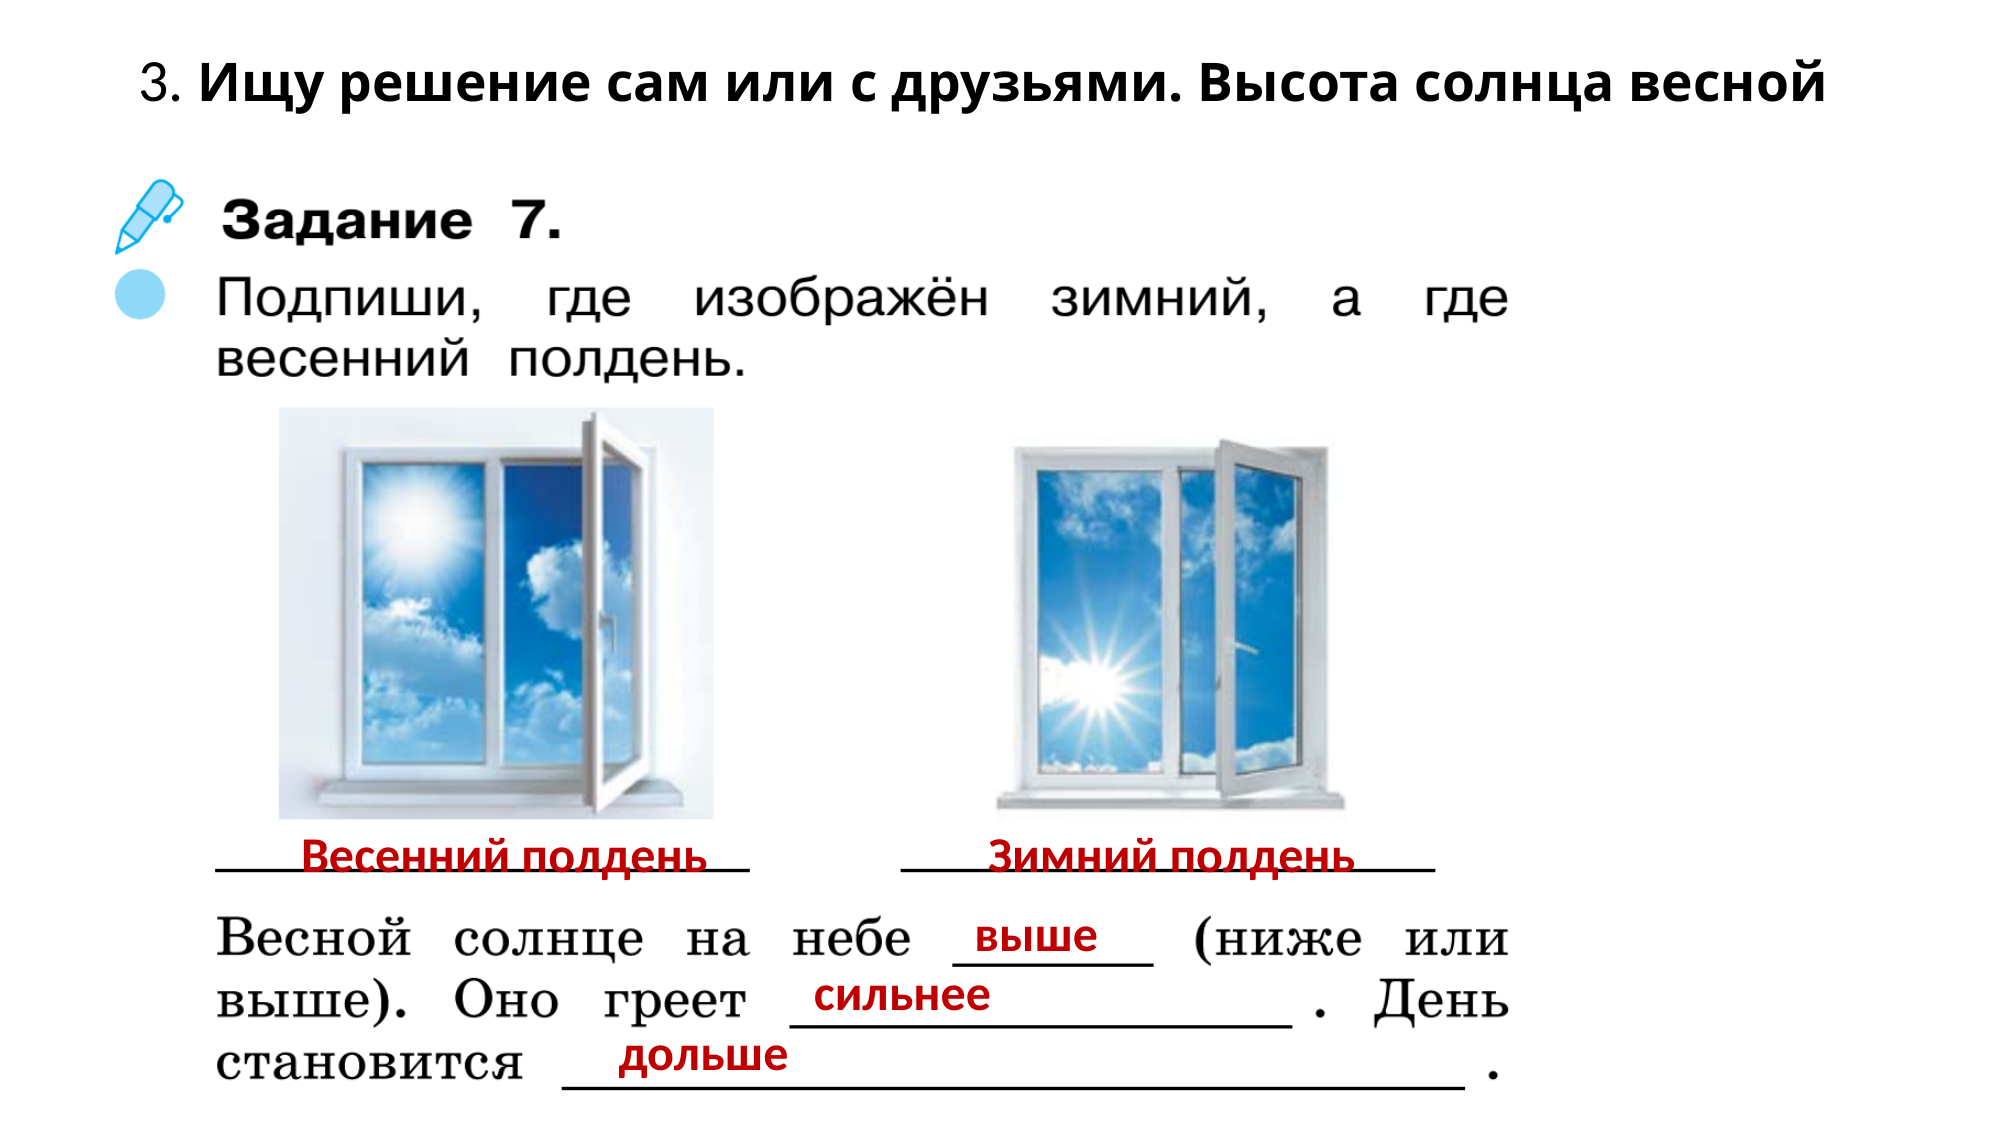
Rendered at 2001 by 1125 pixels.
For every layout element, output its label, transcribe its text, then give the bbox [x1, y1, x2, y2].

title 3. Ищу решение сам или с друзьями. Высота солнца весной [123, 38, 1849, 125]
picture [82, 172, 1595, 1099]
text_box сильнее [798, 952, 1009, 1029]
text_box выше [959, 894, 1115, 971]
text_box Весенний полдень [286, 814, 738, 891]
text_box дольше [603, 1012, 805, 1089]
text_box Зимний полдень [973, 814, 1386, 891]
